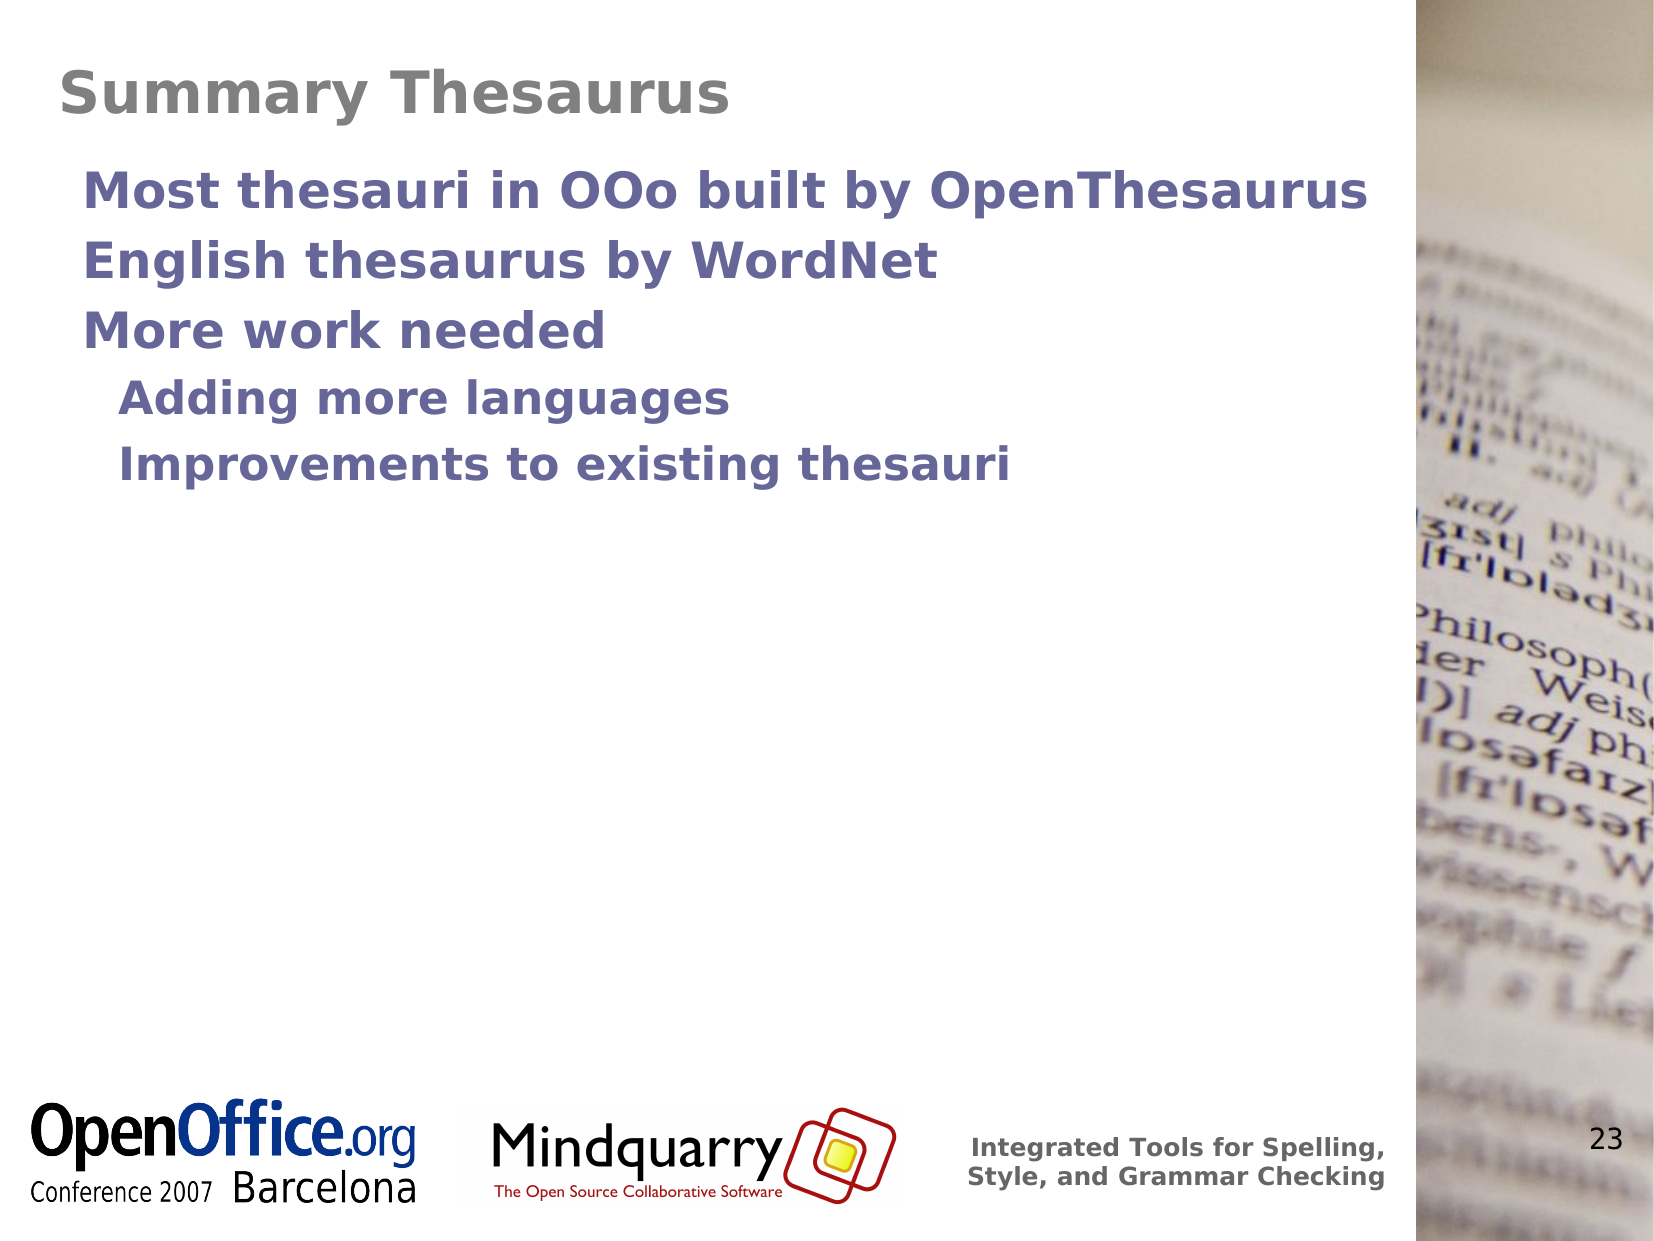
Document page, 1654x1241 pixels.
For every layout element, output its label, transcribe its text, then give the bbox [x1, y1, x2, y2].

picture [460, 1107, 901, 1208]
list Summary Thesaurus Most thesauri in OOo built by OpenThesaurus English thesaurus by WordNet More work needed Adding more languages Improvements to existing thesauri [59, 59, 1388, 931]
picture [31, 1098, 415, 1203]
picture [1416, 0, 1654, 1241]
